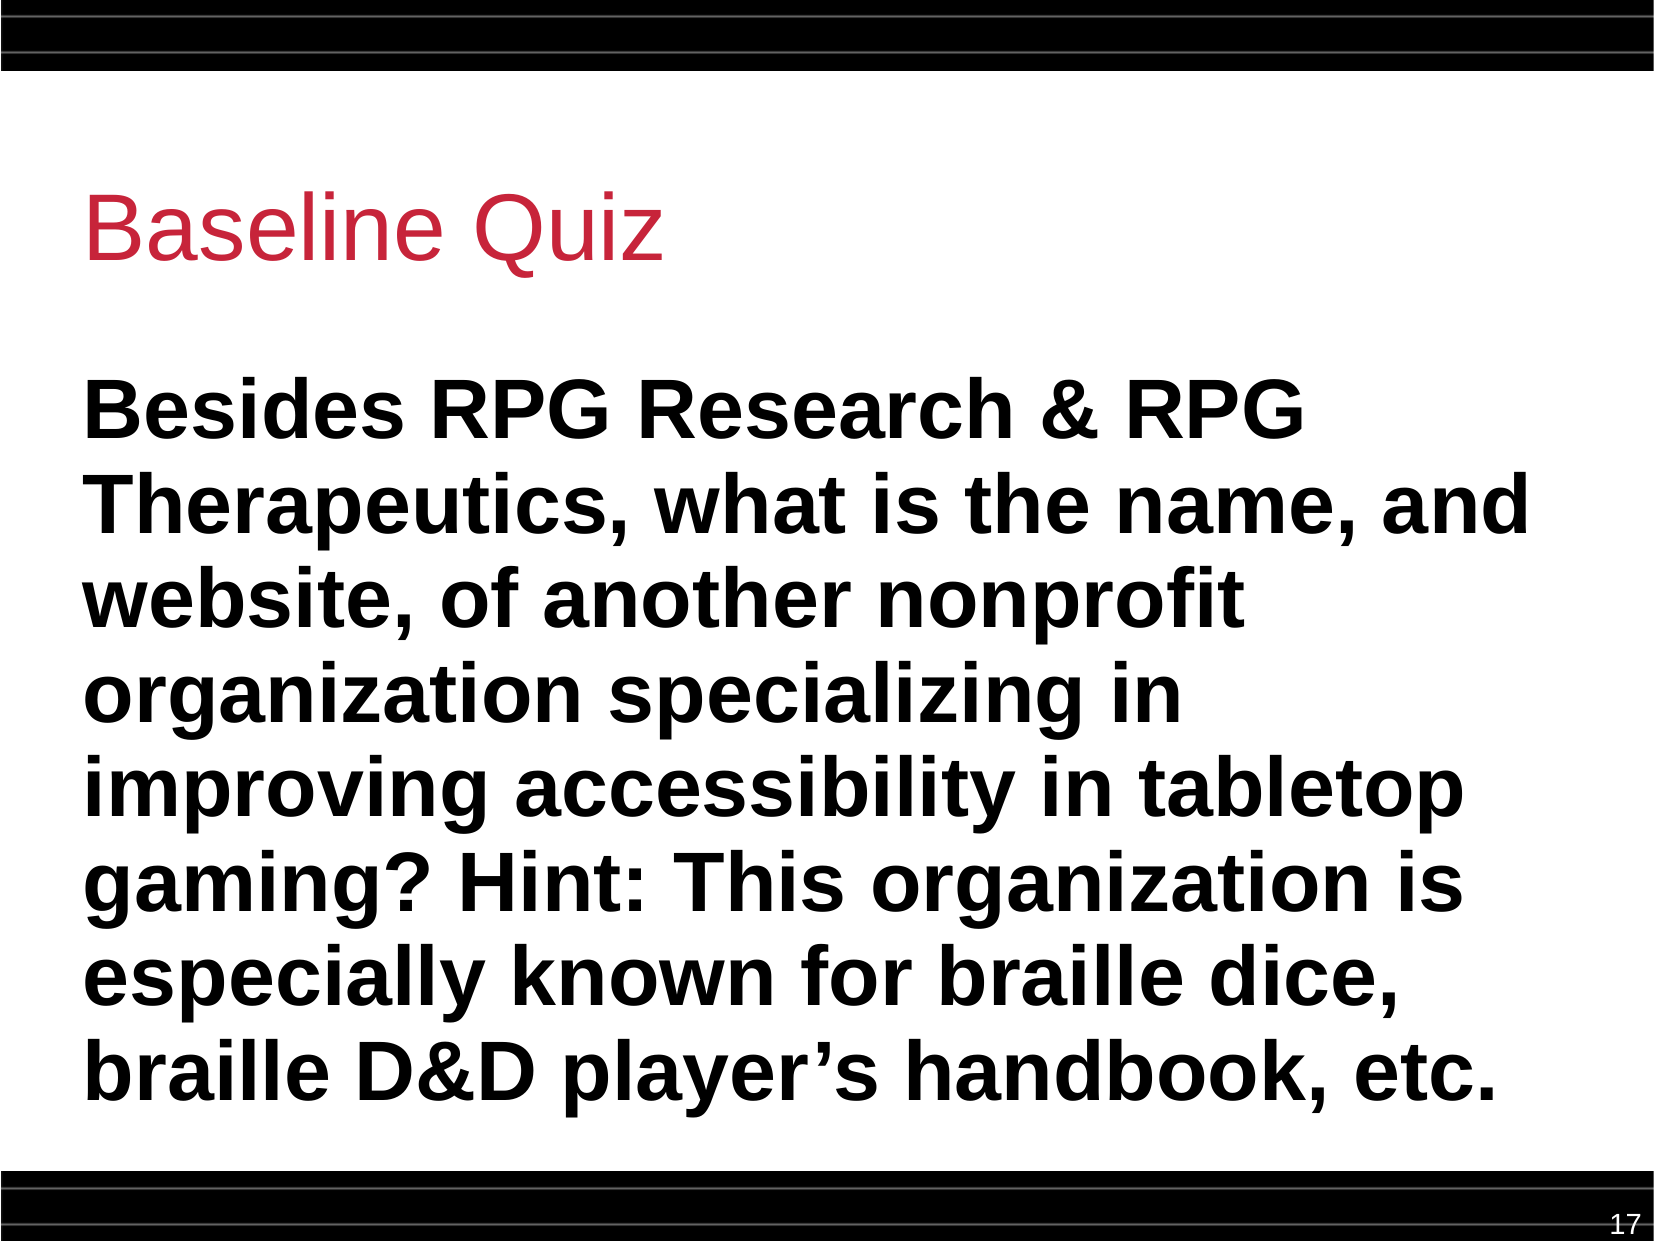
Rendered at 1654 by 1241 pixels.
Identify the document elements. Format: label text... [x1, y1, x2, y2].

title Baseline Quiz [82, 123, 1571, 331]
picture [1, 1171, 1654, 1241]
picture [1, 0, 1654, 71]
list Besides RPG Research & RPG Therapeutics, what is the name, and website, of another nonprofit organization specializing in improving accessibility in tabletop gaming? Hint: This organization is especially known for braille dice, braille D&D player’s handbook, etc. [82, 362, 1571, 1134]
